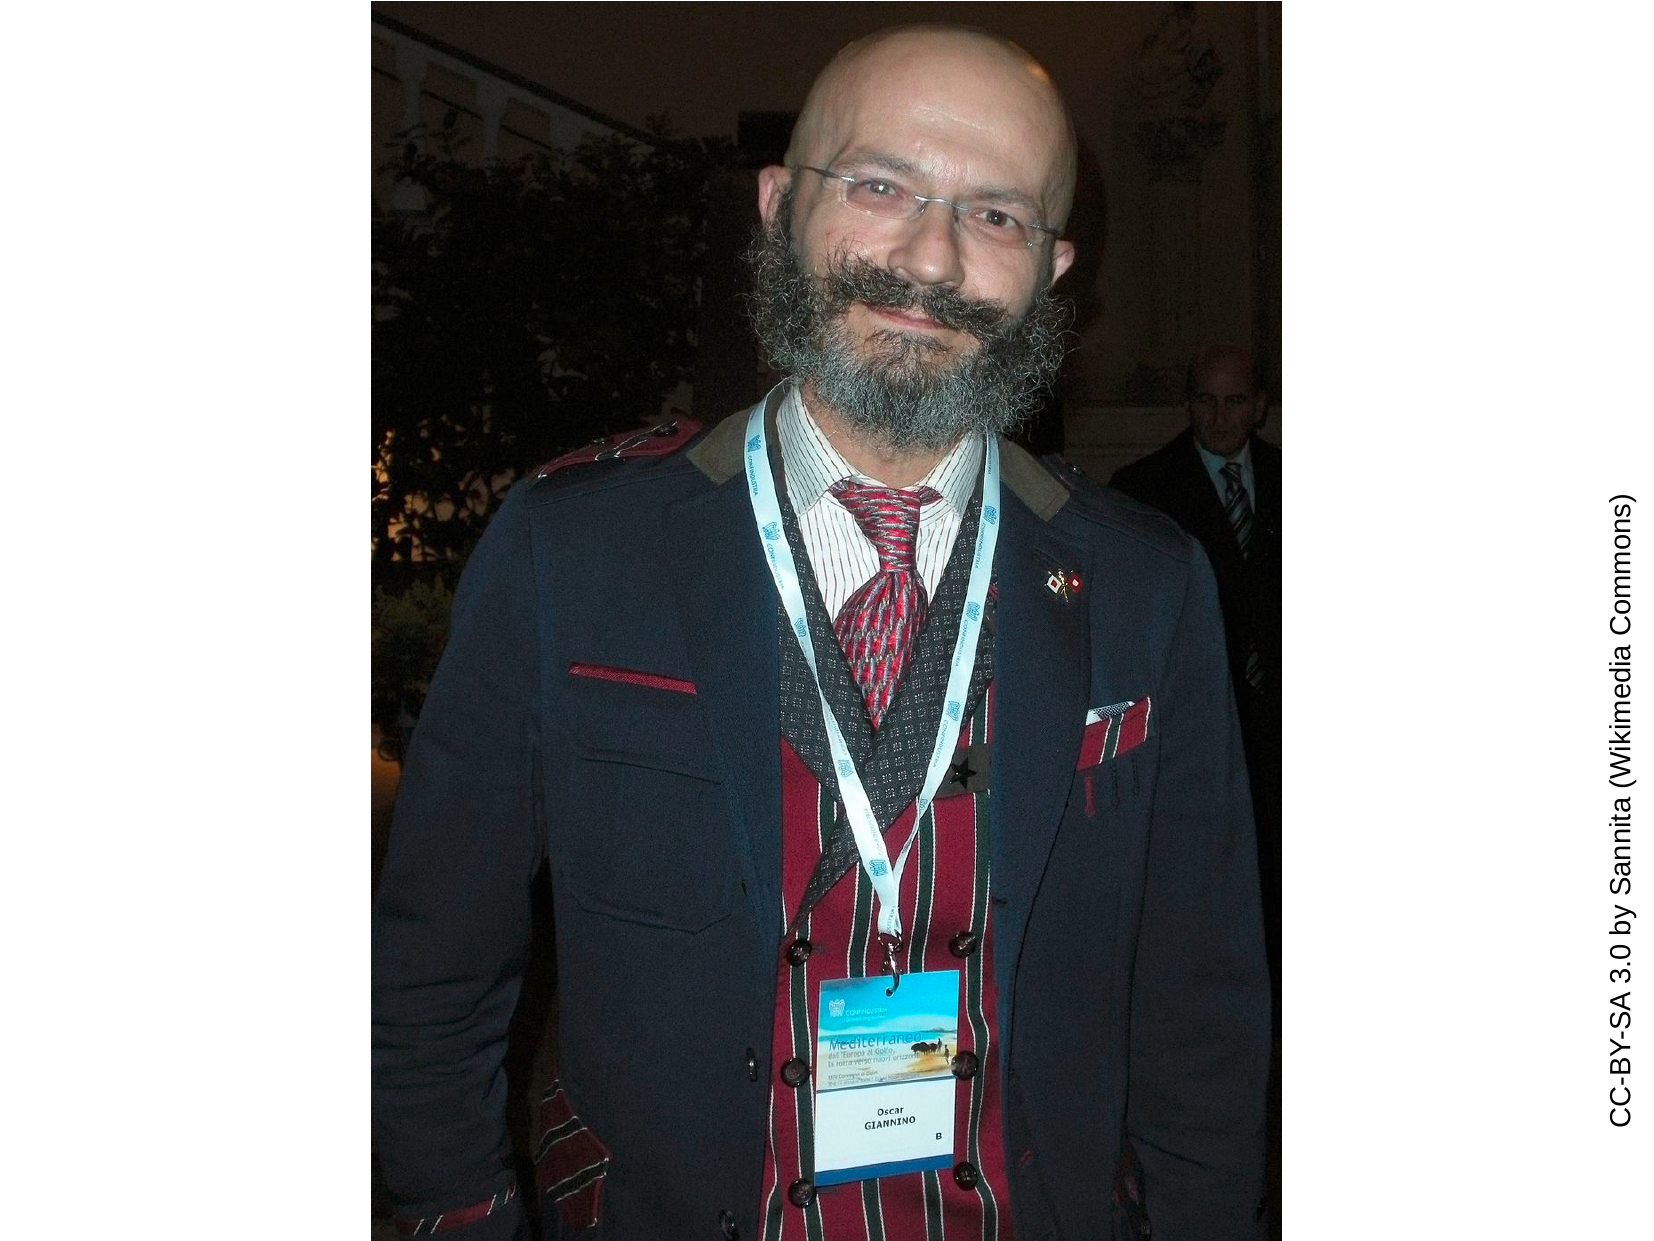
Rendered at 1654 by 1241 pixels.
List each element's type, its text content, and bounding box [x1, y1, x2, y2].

text_box CC-BY-SA 3.0 by Sannita (Wikimedia Commons) [1596, 379, 1645, 1144]
picture [371, 1, 1282, 1241]
